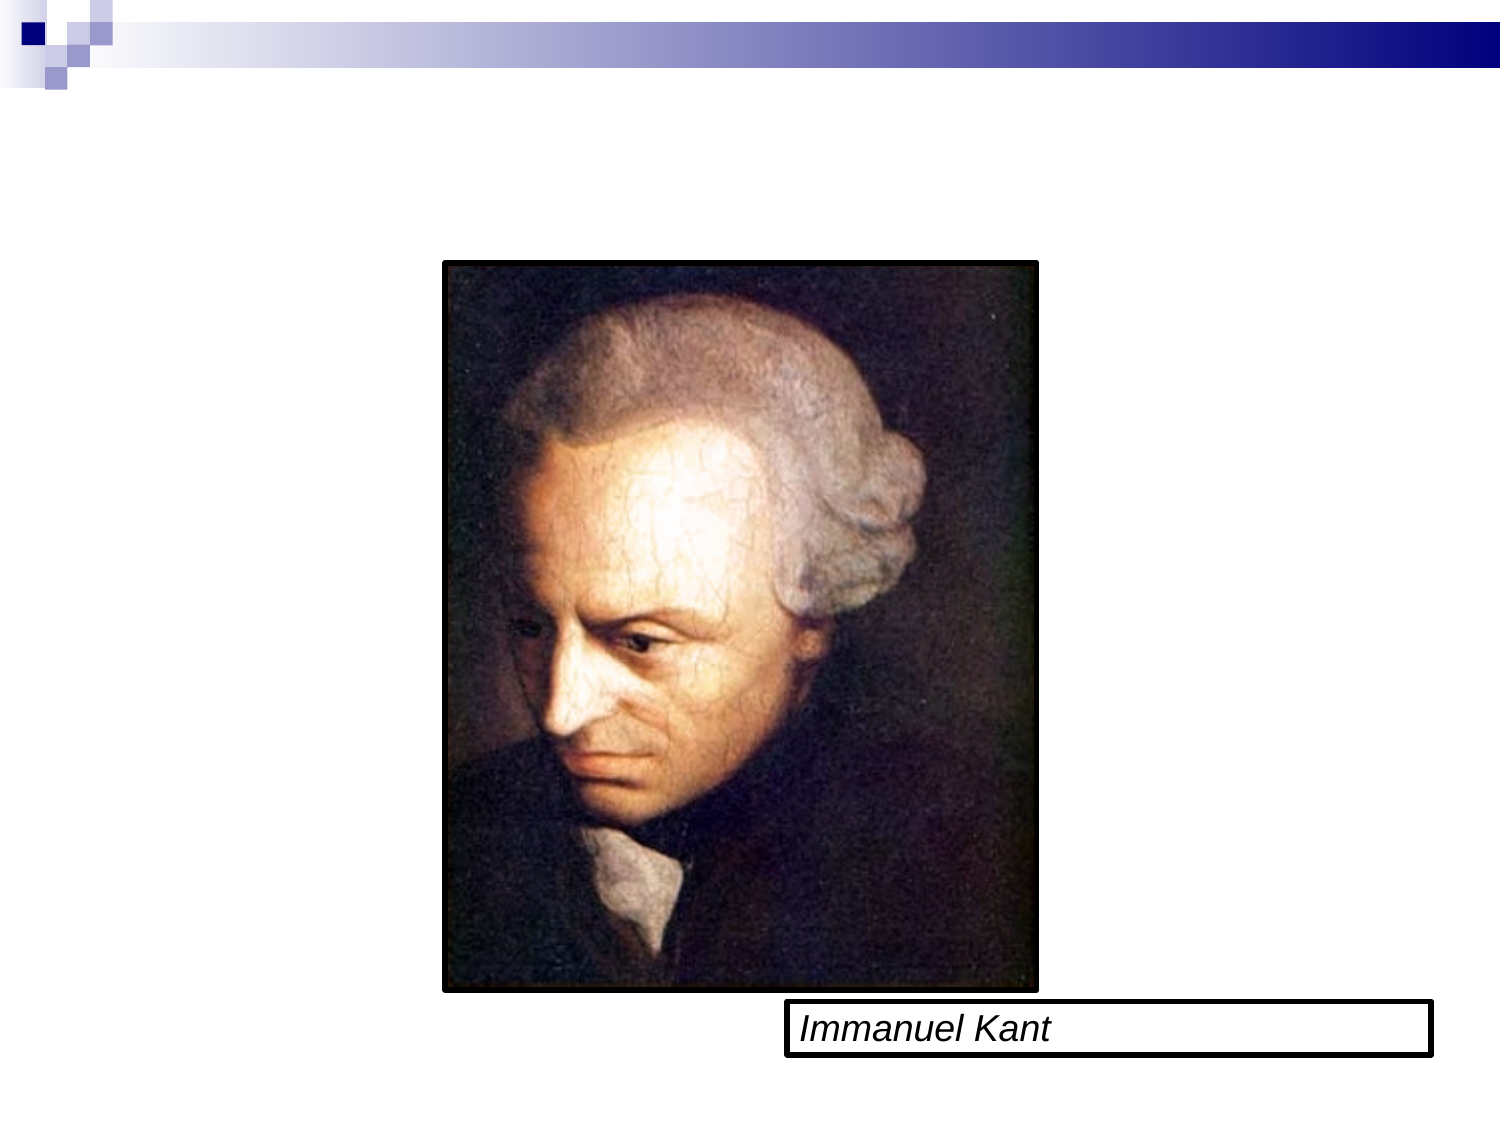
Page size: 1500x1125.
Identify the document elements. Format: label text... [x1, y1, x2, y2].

picture [448, 265, 1034, 987]
text_box Immanuel Kant [787, 1001, 1432, 1055]
